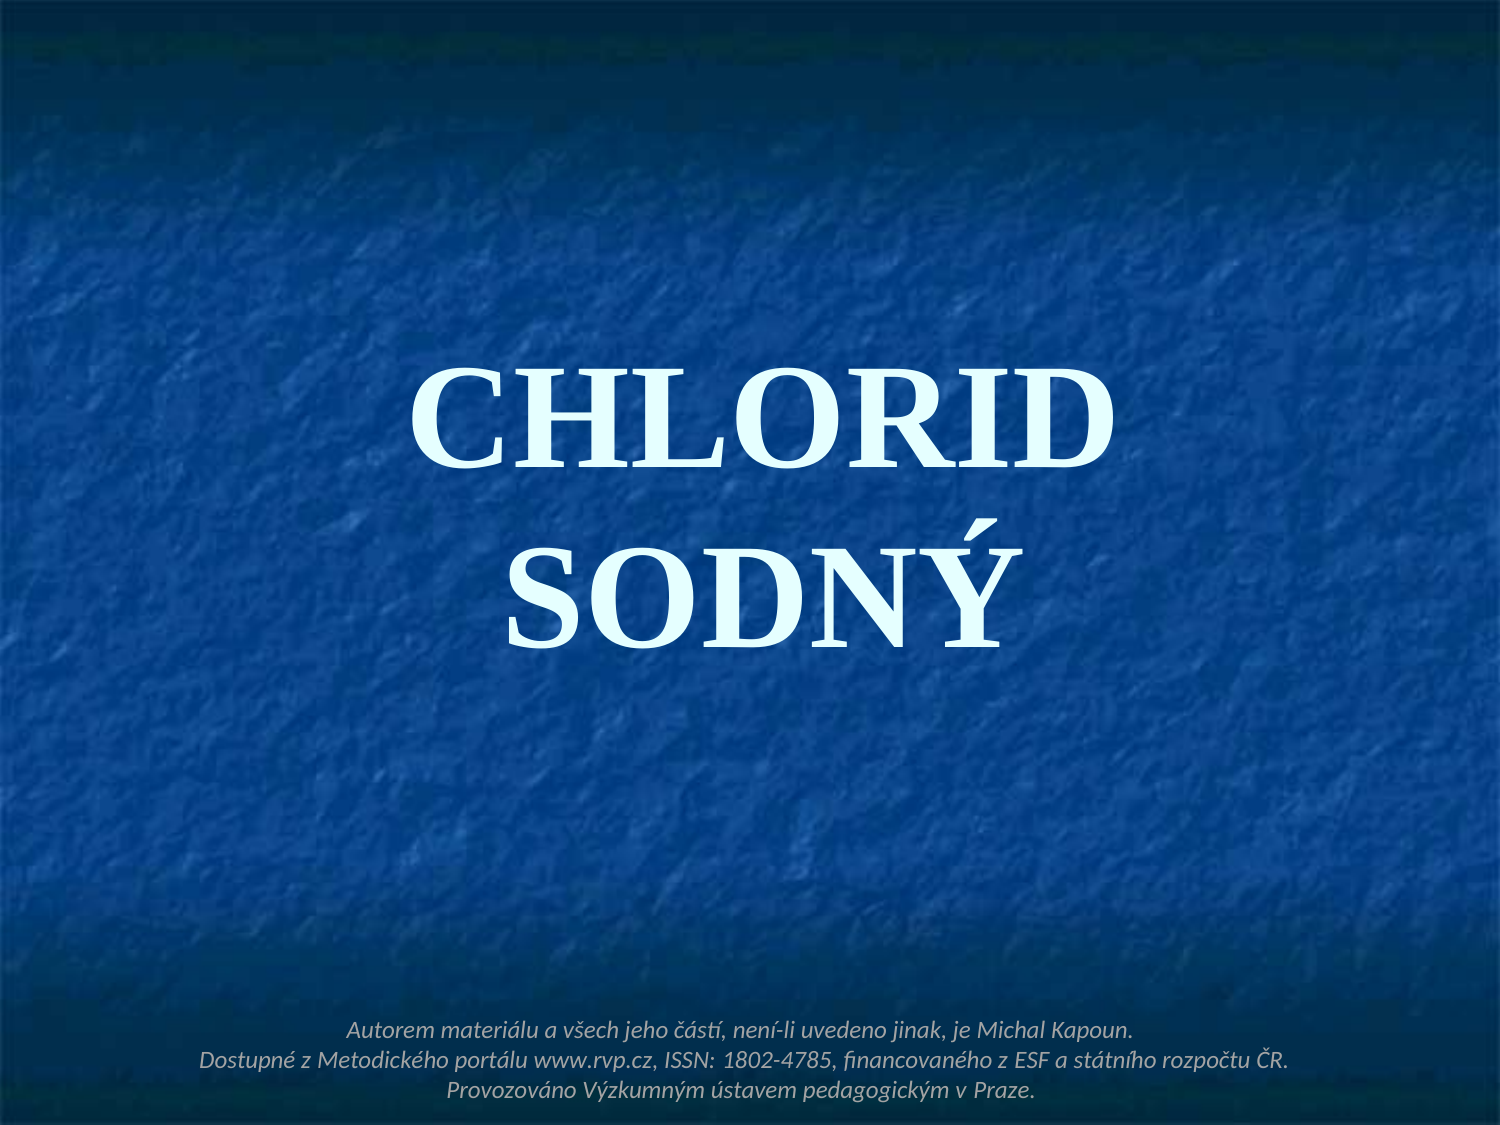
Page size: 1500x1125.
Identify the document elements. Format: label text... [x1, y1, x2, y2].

title CHLORID SODNÝ [88, 310, 1439, 686]
text_box Autorem materiálu a všech jeho částí, není-li uvedeno jinak, je Michal Kapoun. Dostupné z Metodického portálu www.rvp.cz, ISSN: 1802-4785, financovaného z ESF a státního rozpočtu ČR. Provozováno Výzkumným ústavem pedagogickým v Praze. [147, 1011, 1341, 1106]
picture [0, 0, 1500, 1125]
